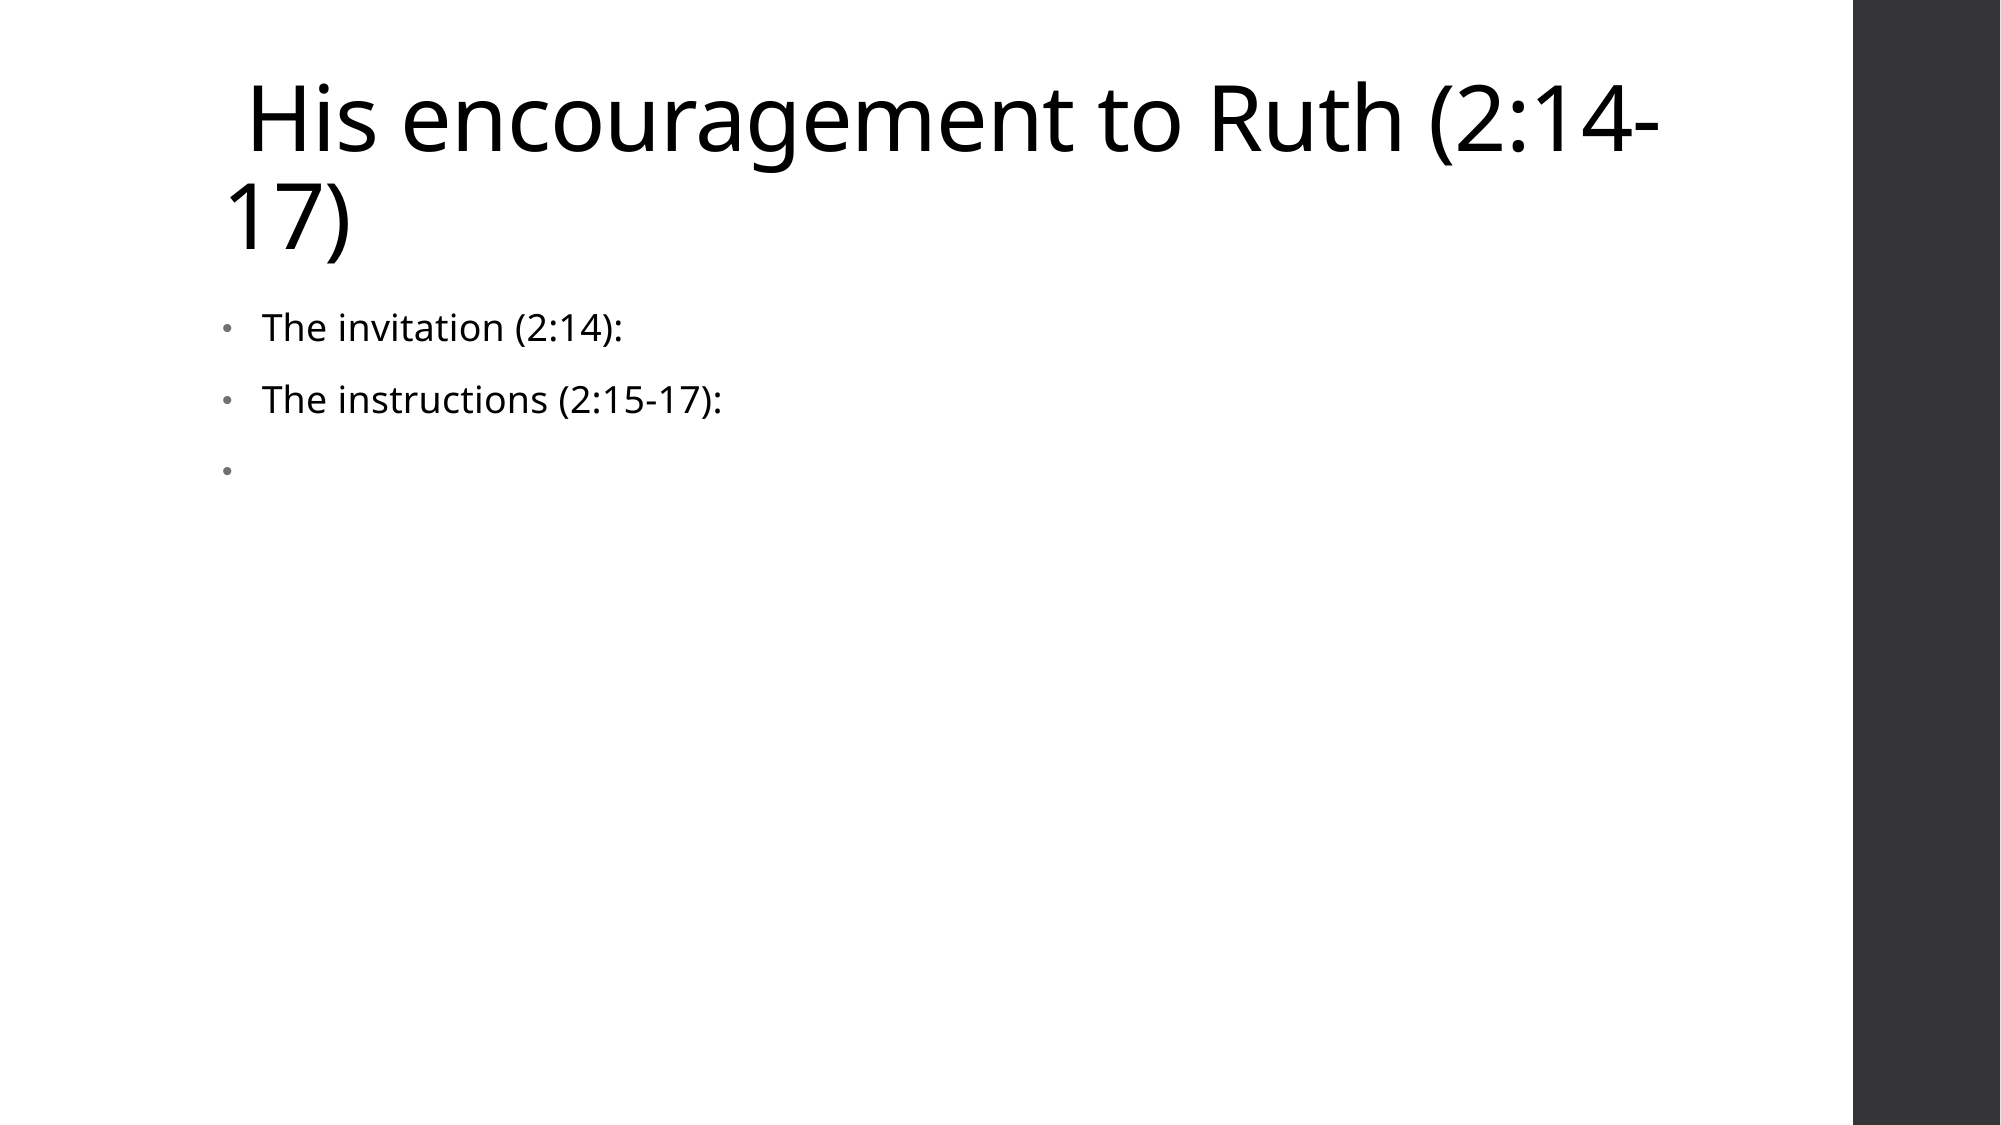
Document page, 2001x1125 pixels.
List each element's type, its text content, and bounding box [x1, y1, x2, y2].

list The invitation (2:14): The instructions (2:15-17): [206, 299, 1617, 1014]
title His encouragement to Ruth (2:14-17) [206, 60, 1797, 278]
